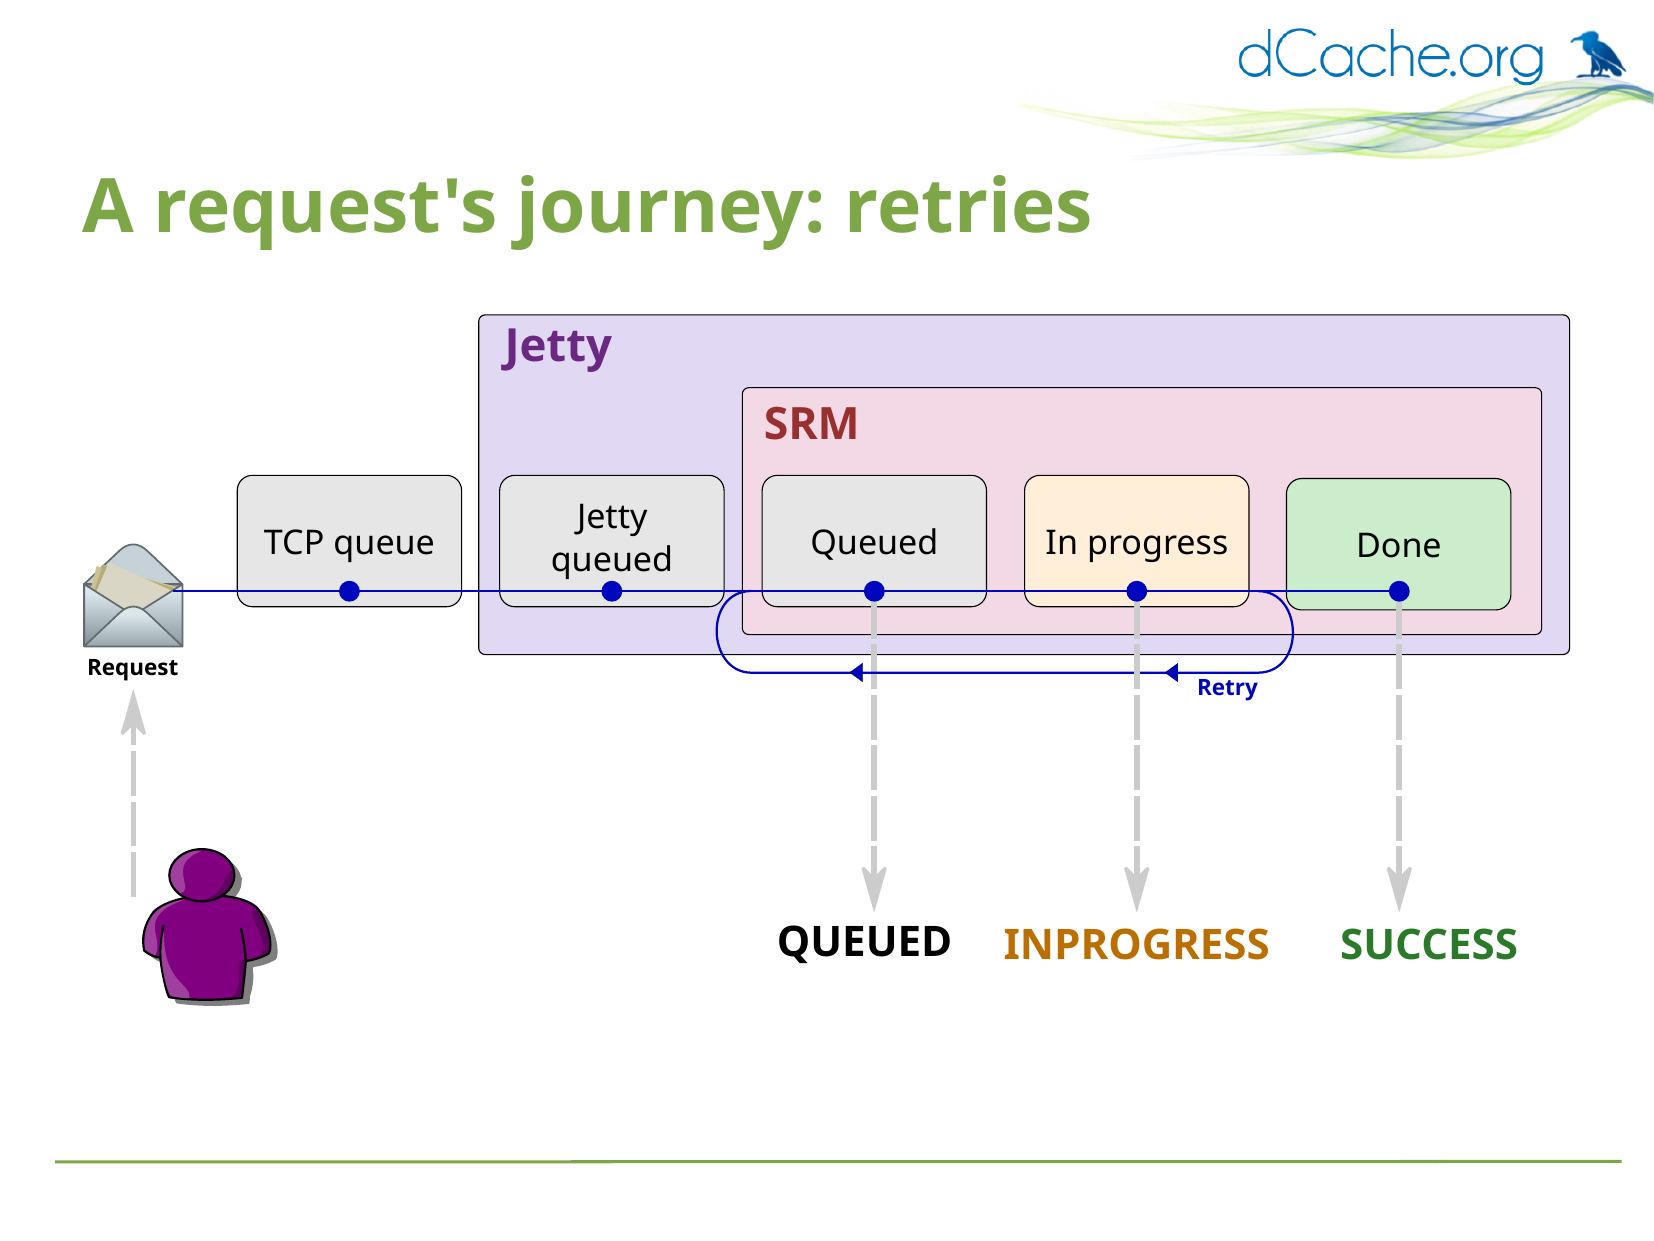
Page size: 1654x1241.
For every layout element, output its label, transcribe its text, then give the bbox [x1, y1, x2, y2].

title A request's journey: retries [82, 155, 1605, 252]
picture [956, 16, 1654, 169]
picture [82, 314, 1571, 1011]
